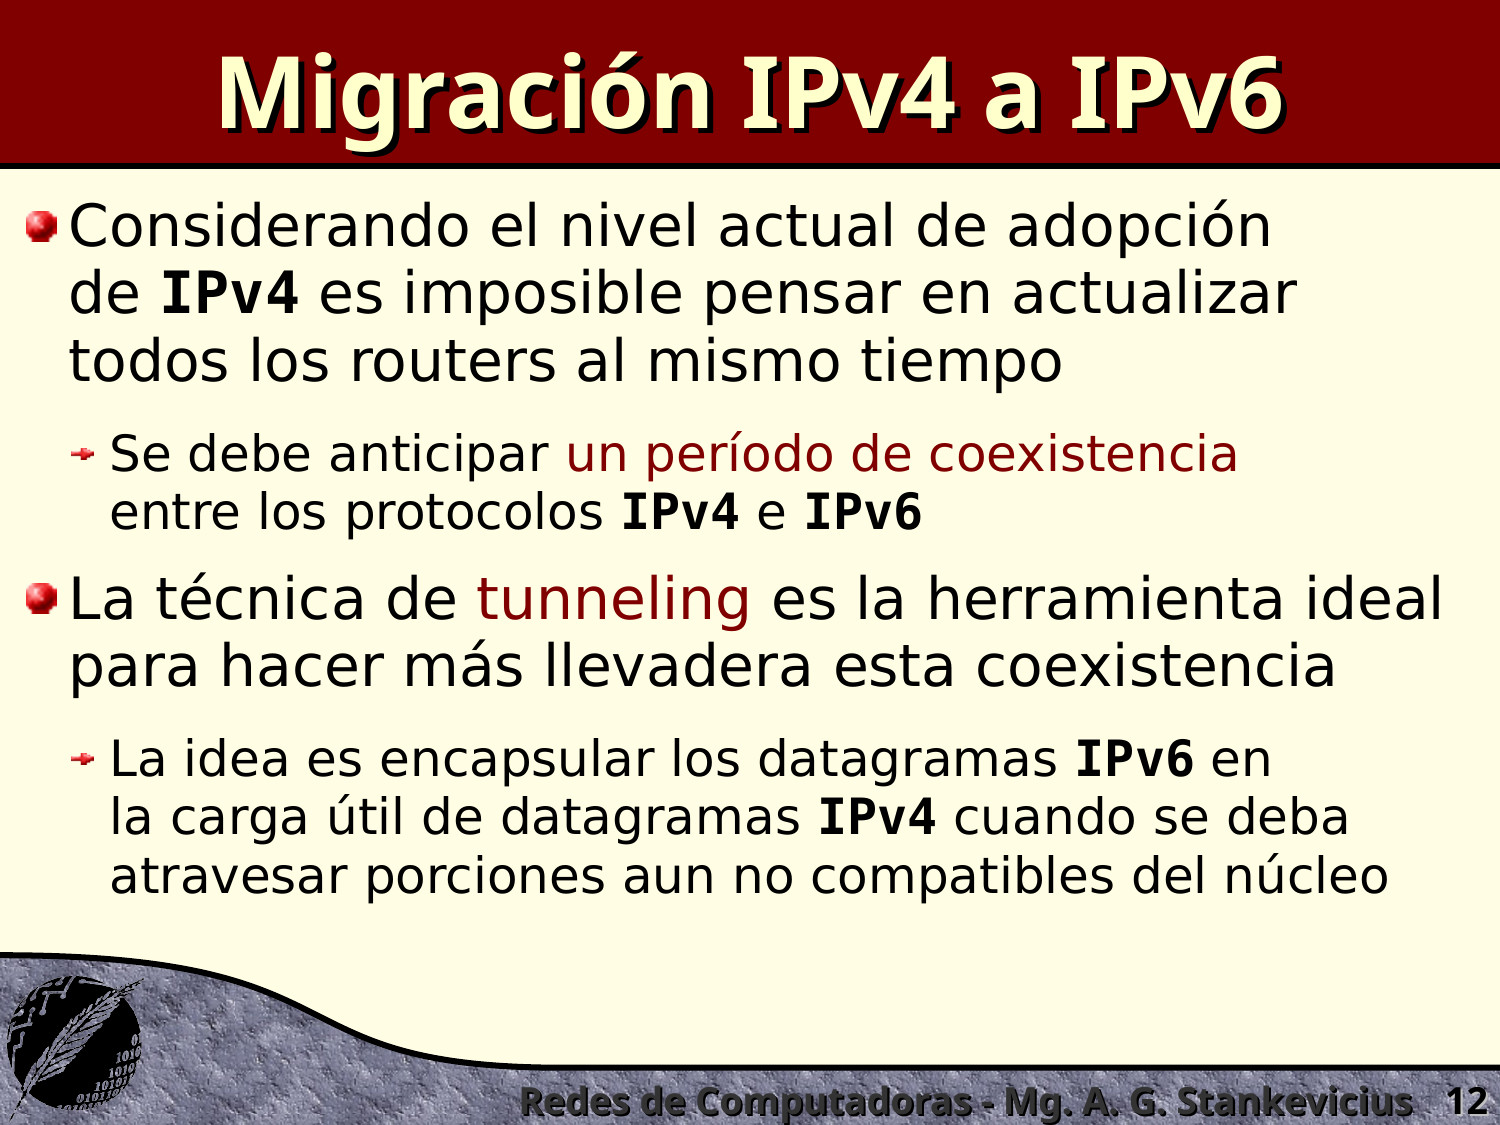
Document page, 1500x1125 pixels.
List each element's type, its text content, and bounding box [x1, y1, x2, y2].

title Migración IPv4 a IPv6 [15, 5, 1485, 160]
list Considerando el nivel actual de adopción de IPv4 es imposible pensar en actualizar todos los routers al mismo tiempo Se debe anticipar un período de coexistencia entre los protocolos IPv4 e IPv6 La técnica de tunneling es la herramienta ideal para hacer más llevadera esta coexistencia La idea es encapsular los datagramas IPv6 en la carga útil de datagramas IPv4 cuando se deba atravesar porciones aun no compatibles del núcleo [11, 192, 1486, 929]
picture [0, 959, 1500, 1125]
picture [790, 1100, 795, 1110]
picture [1047, 1100, 1054, 1110]
